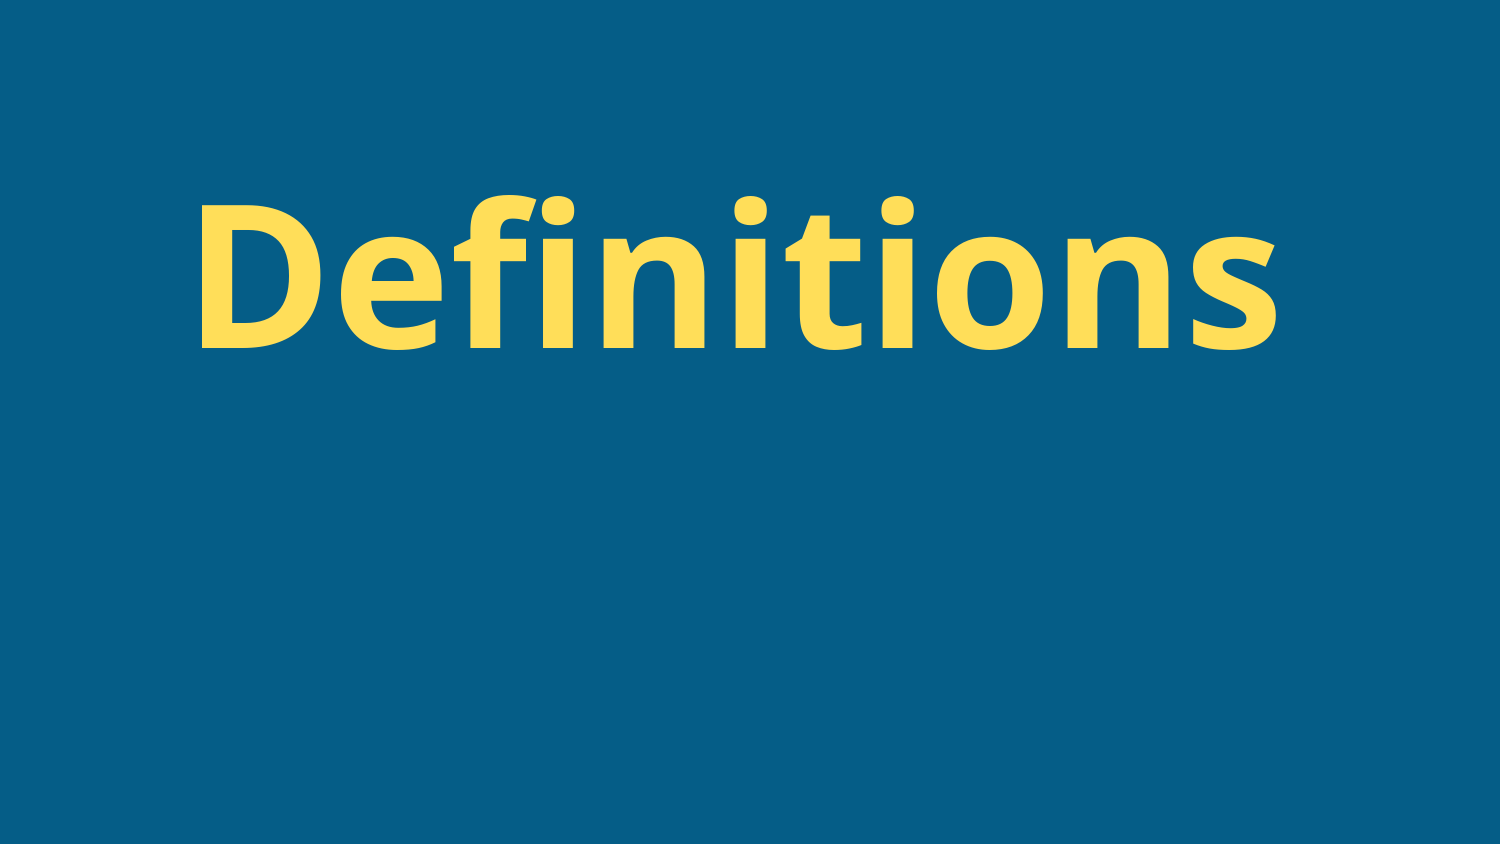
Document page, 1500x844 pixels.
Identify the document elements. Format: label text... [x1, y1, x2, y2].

text_box Definitions [169, 141, 1299, 397]
